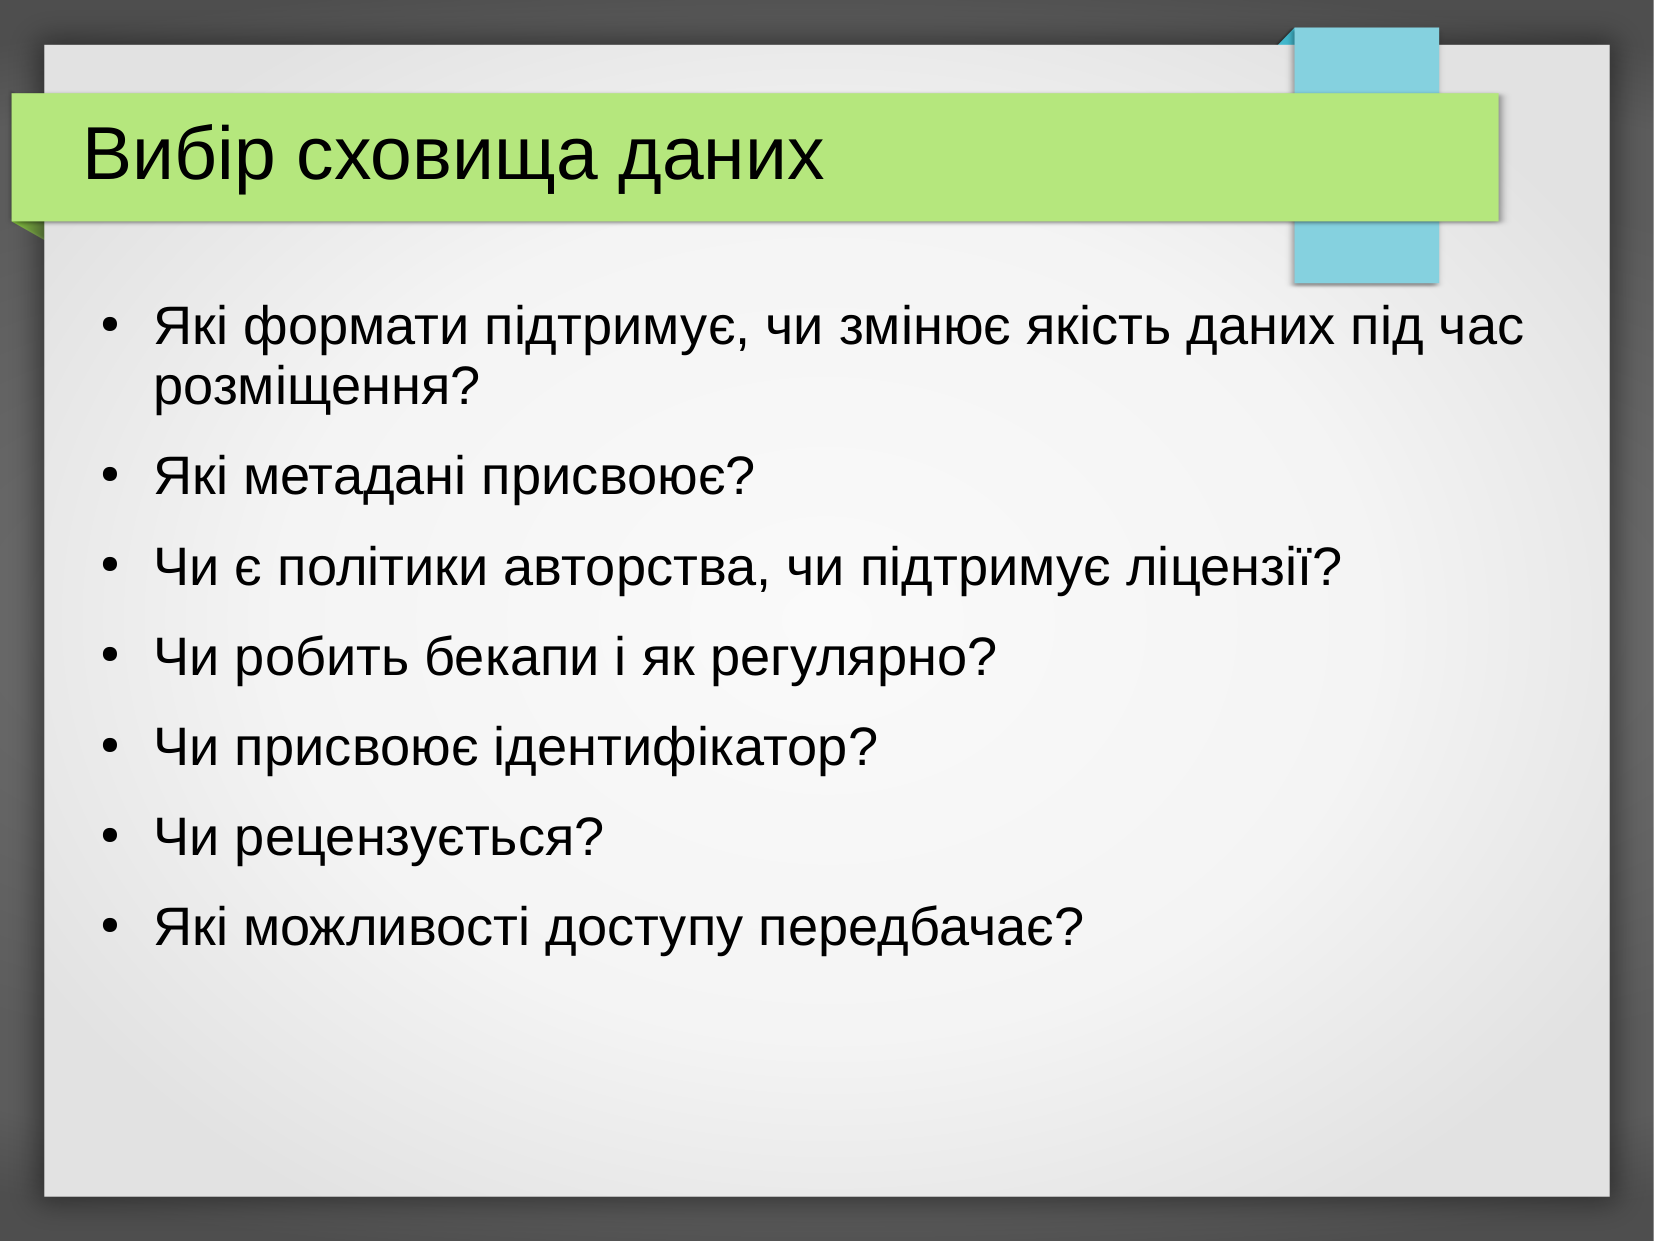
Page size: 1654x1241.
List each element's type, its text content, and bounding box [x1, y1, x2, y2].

list Які формати підтримує, чи змінює якість даних під час розміщення? Які метадані присвоює? Чи є політики авторства, чи підтримує ліцензії? Чи робить бекапи і як регулярно? Чи присвоює ідентифікатор? Чи рецензується? Які можливості доступу передбачає? [82, 295, 1571, 1015]
picture [0, 0, 1654, 1241]
title Вибір сховища даних [82, 94, 1264, 213]
